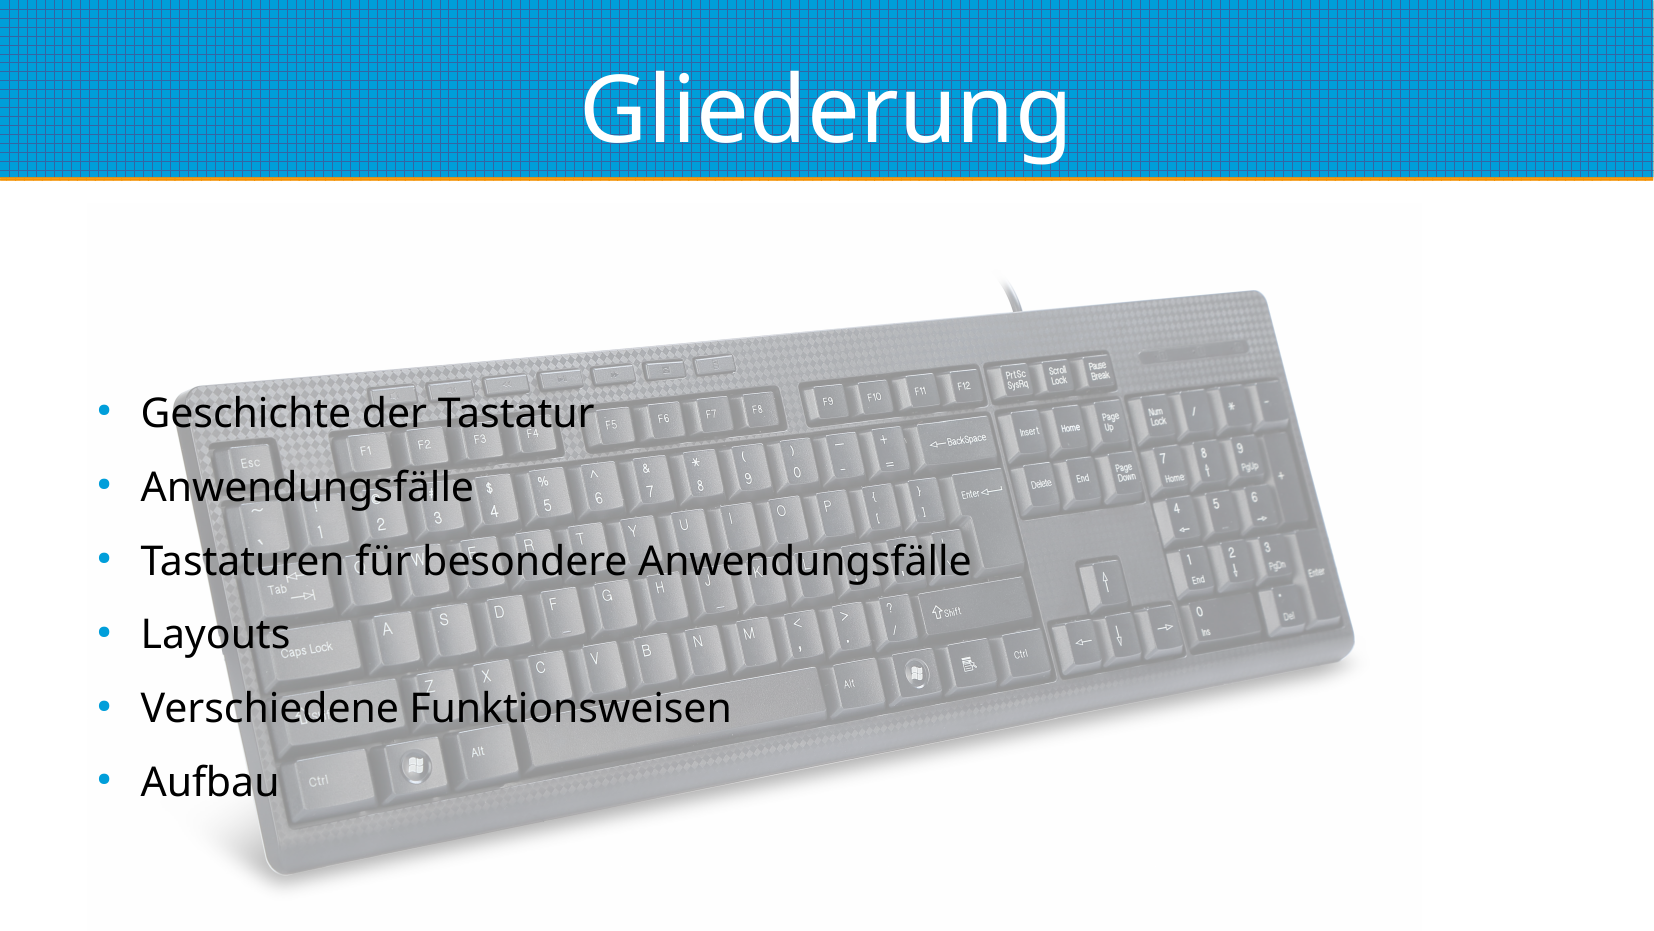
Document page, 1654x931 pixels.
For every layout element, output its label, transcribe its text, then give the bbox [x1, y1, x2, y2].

picture [0, 203, 1654, 931]
title Gliederung [82, 14, 1571, 171]
list Geschichte der Tastatur Anwendungsfälle Tastaturen für besondere Anwendungsfälle Layouts Verschiedene Funktionsweisen Aufbau [82, 236, 1563, 811]
